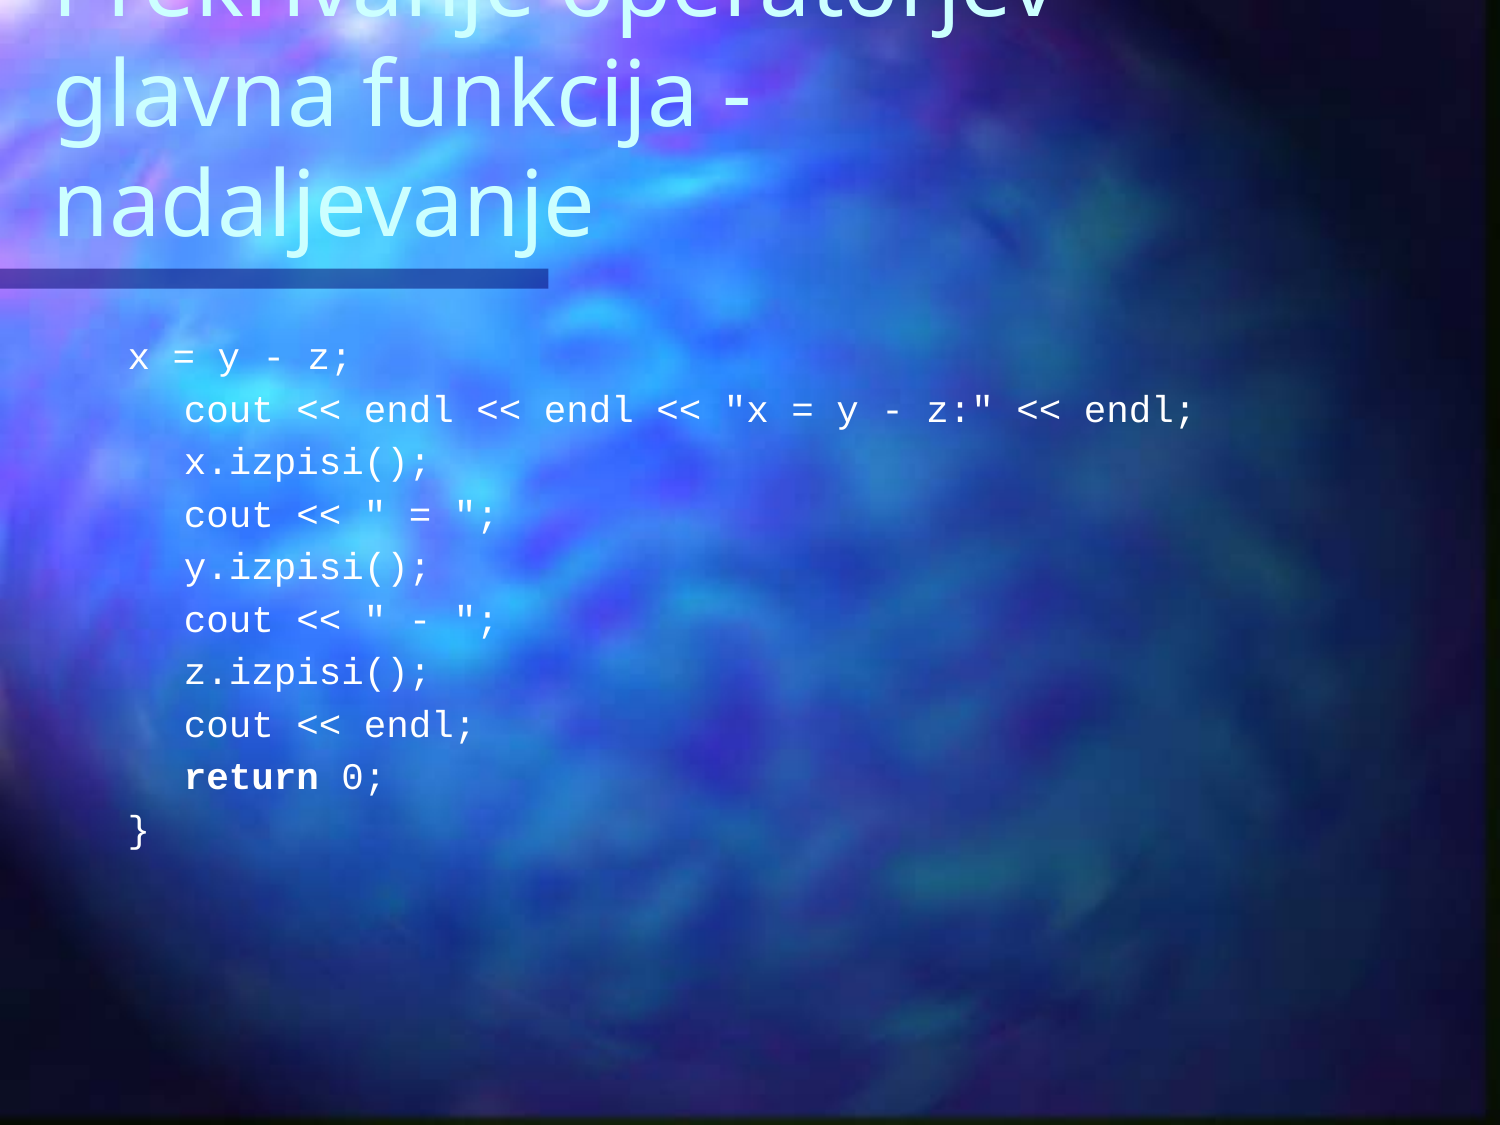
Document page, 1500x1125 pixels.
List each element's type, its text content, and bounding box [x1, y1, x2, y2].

picture [772, 0, 795, 10]
title Prekrivanje operatorjev – glavna funkcija - nadaljevanje [37, 75, 1313, 263]
picture [327, 0, 332, 8]
picture [858, 0, 884, 10]
picture [1031, 0, 1036, 8]
picture [632, 0, 657, 10]
list x = y - z; cout << endl << endl << "x = y - z:" << endl; x.izpisi(); cout << " = "; y.izpisi(); cout << " - "; z.izpisi(); cout << endl; return 0; } [112, 324, 1388, 1000]
picture [0, 0, 1500, 1125]
picture [574, 0, 600, 10]
picture [365, 0, 388, 10]
